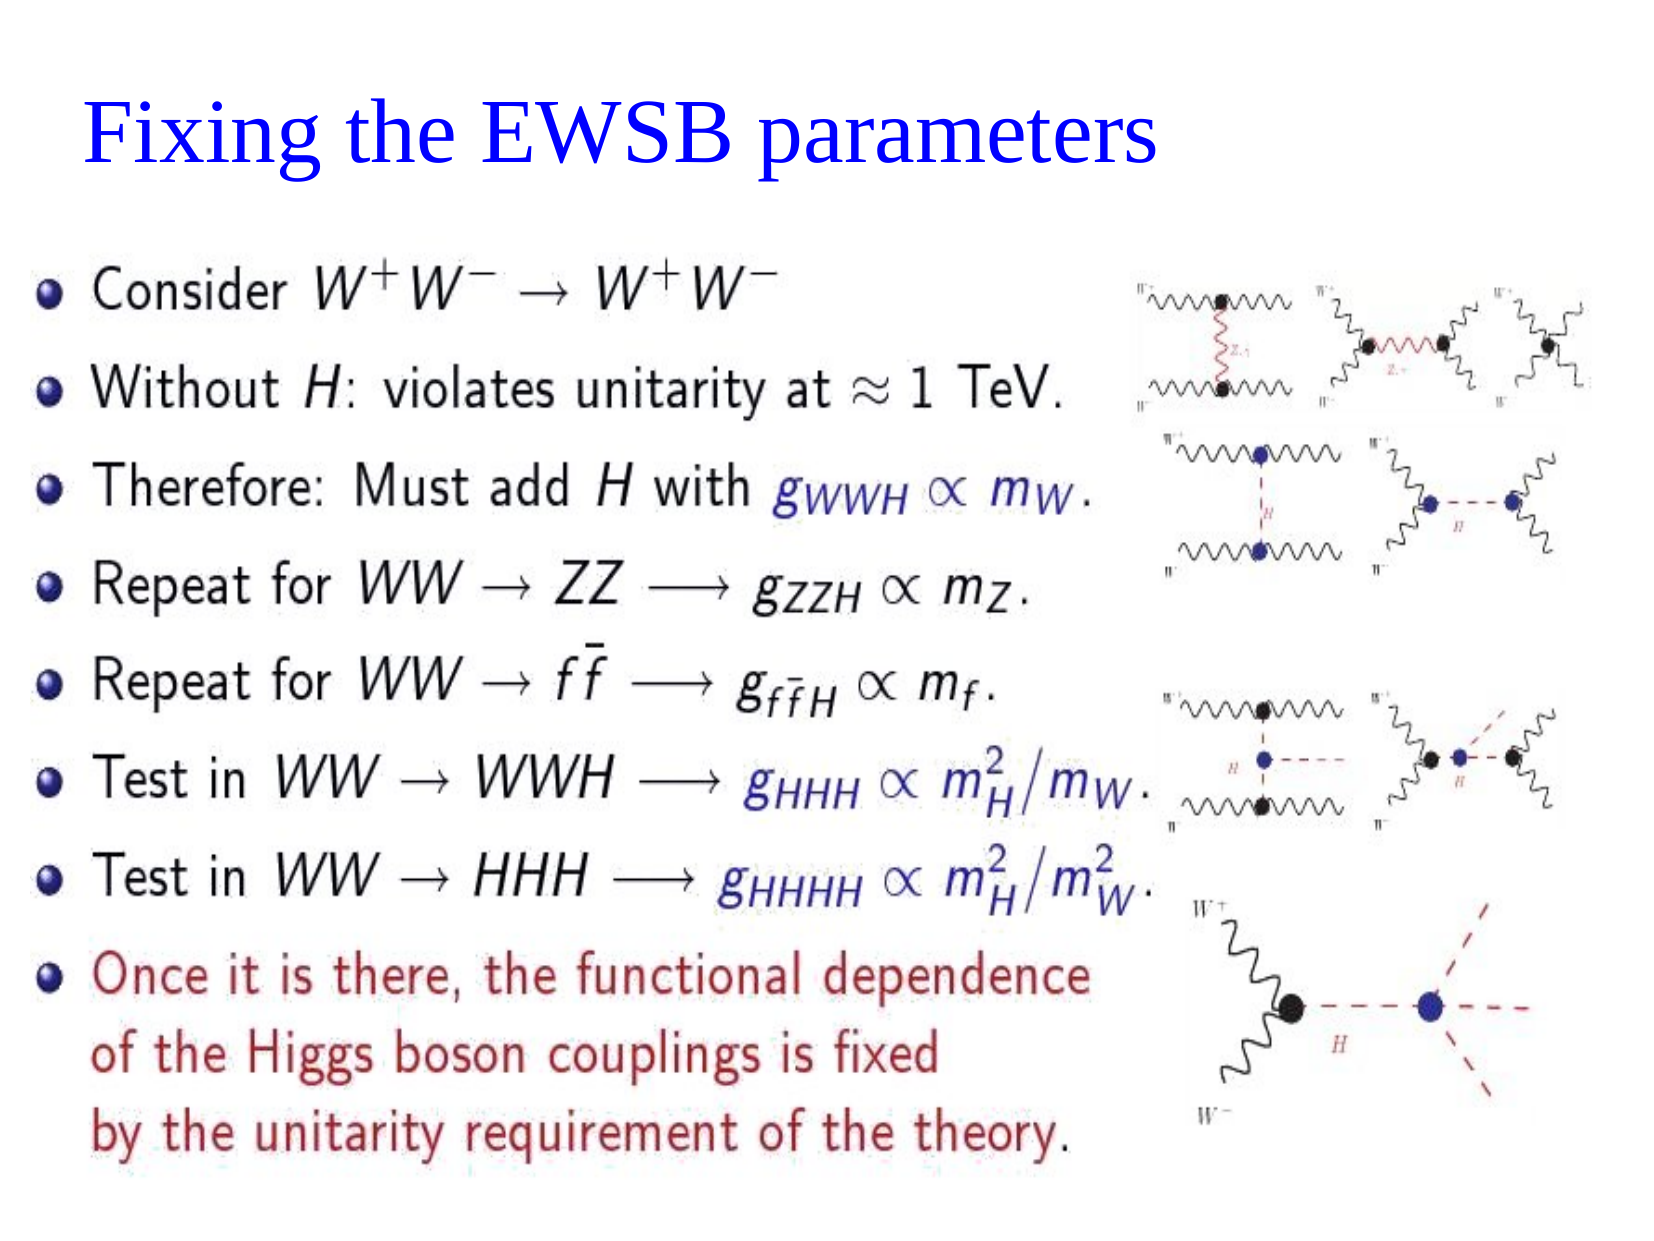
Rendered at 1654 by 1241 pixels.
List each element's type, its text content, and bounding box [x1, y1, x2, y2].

title Fixing the EWSB parameters [82, 56, 1571, 207]
picture [30, 236, 1625, 1182]
